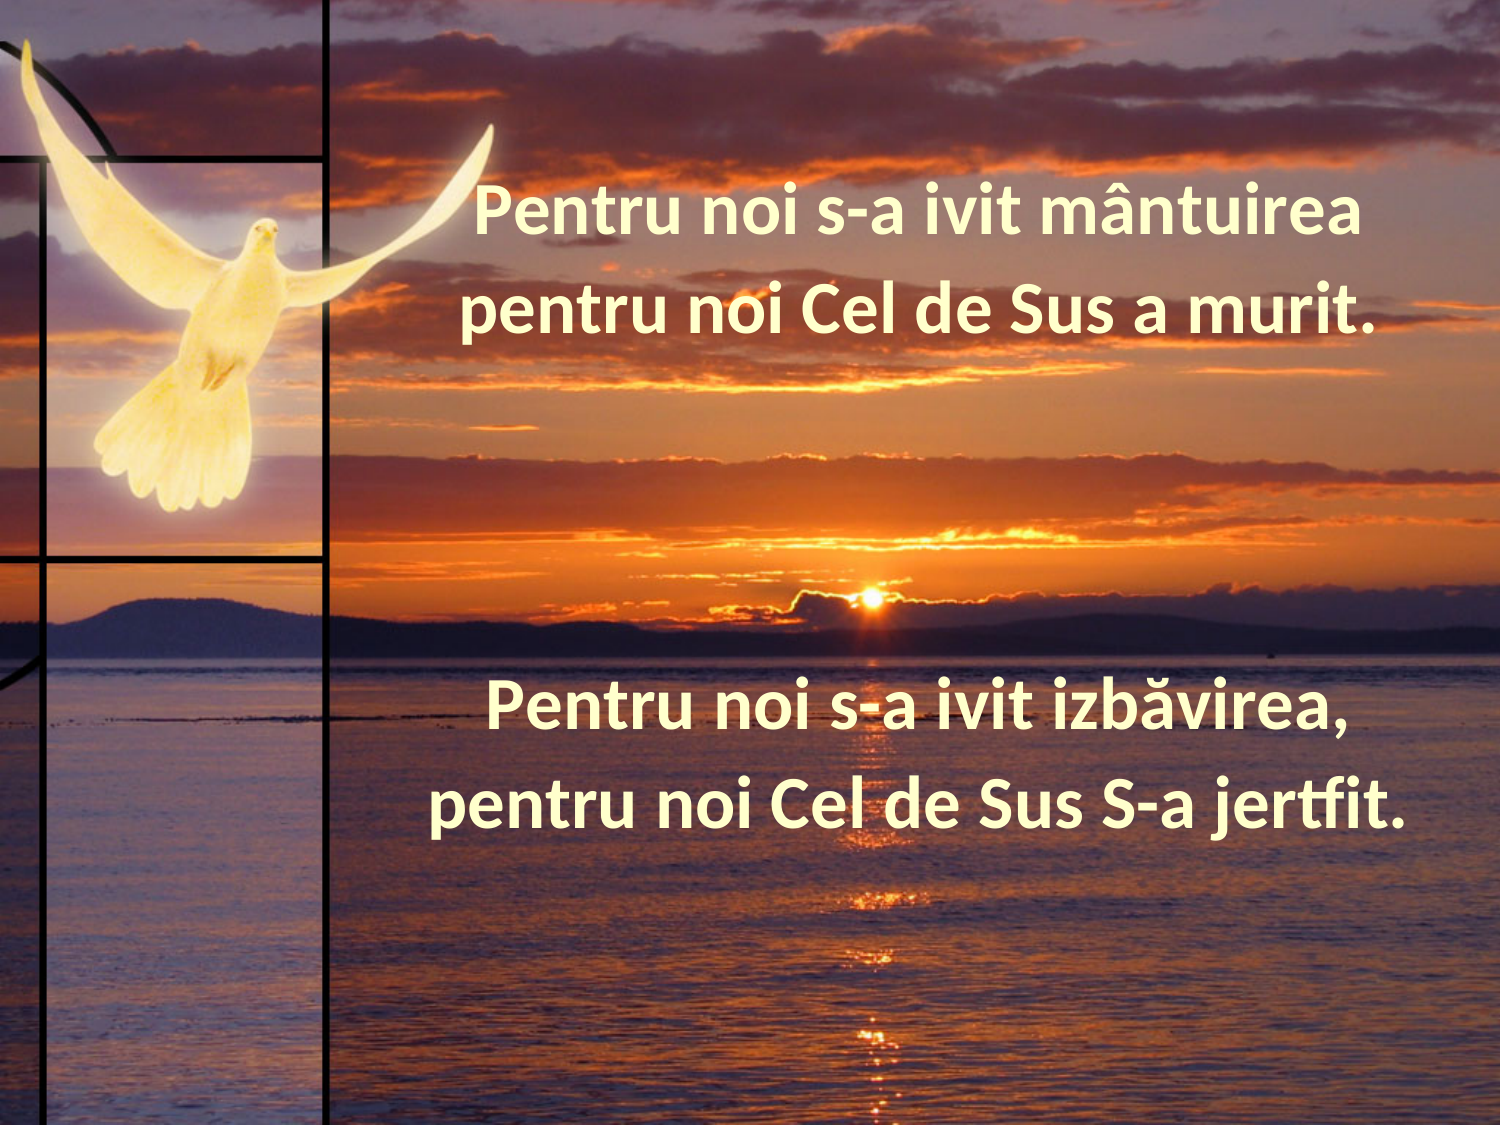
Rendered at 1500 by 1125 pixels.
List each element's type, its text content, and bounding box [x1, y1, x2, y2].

picture [0, 0, 1500, 1125]
text_box Pentru noi s-a ivit mântuirea pentru noi Cel de Sus a murit. Pentru noi s-a ivit izbăvirea, pentru noi Cel de Sus S-a jertfit. [337, 53, 1500, 1072]
